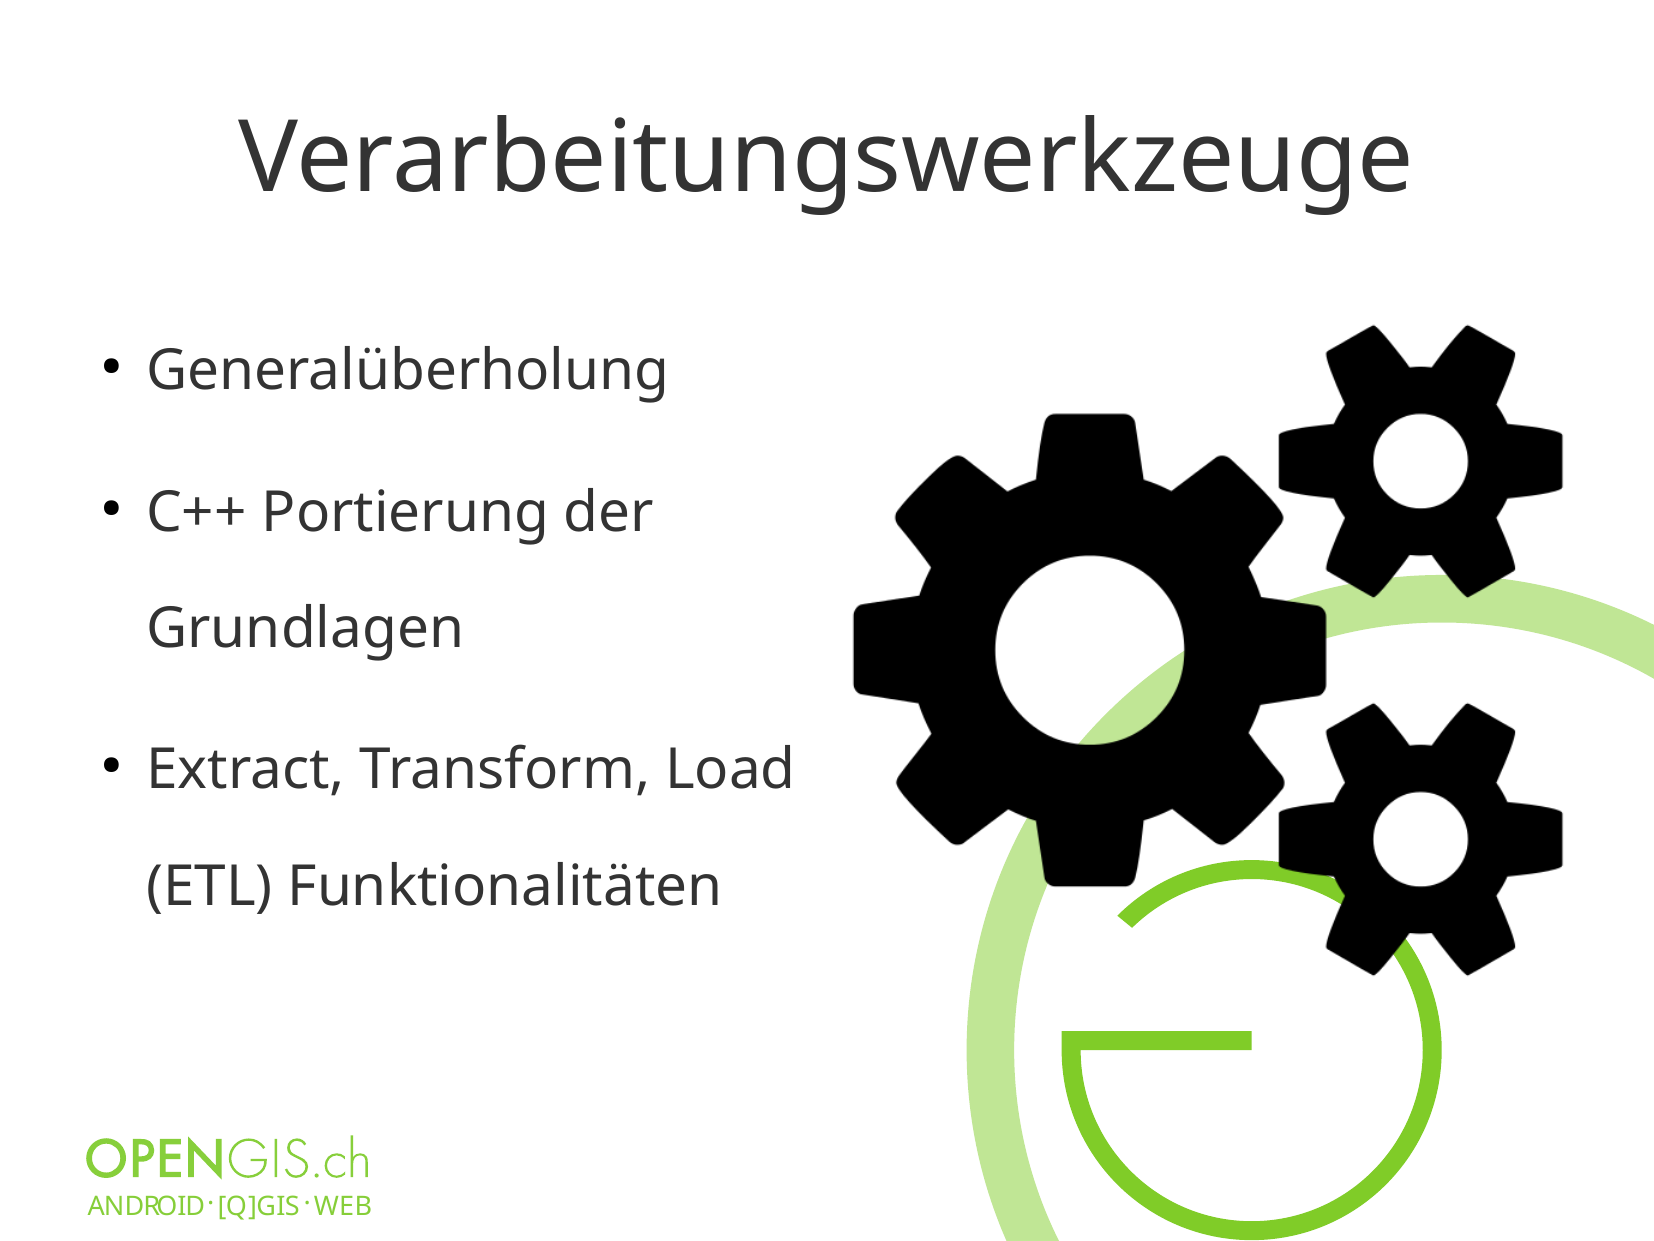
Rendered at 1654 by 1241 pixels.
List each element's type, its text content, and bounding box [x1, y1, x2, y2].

picture [848, 290, 1568, 1010]
list Generalüberholung C++ Portierung der Grundlagen Extract, Transform, Load (ETL) Funktionalitäten [86, 290, 806, 1010]
title Verarbeitungswerkzeuge [82, 49, 1571, 257]
